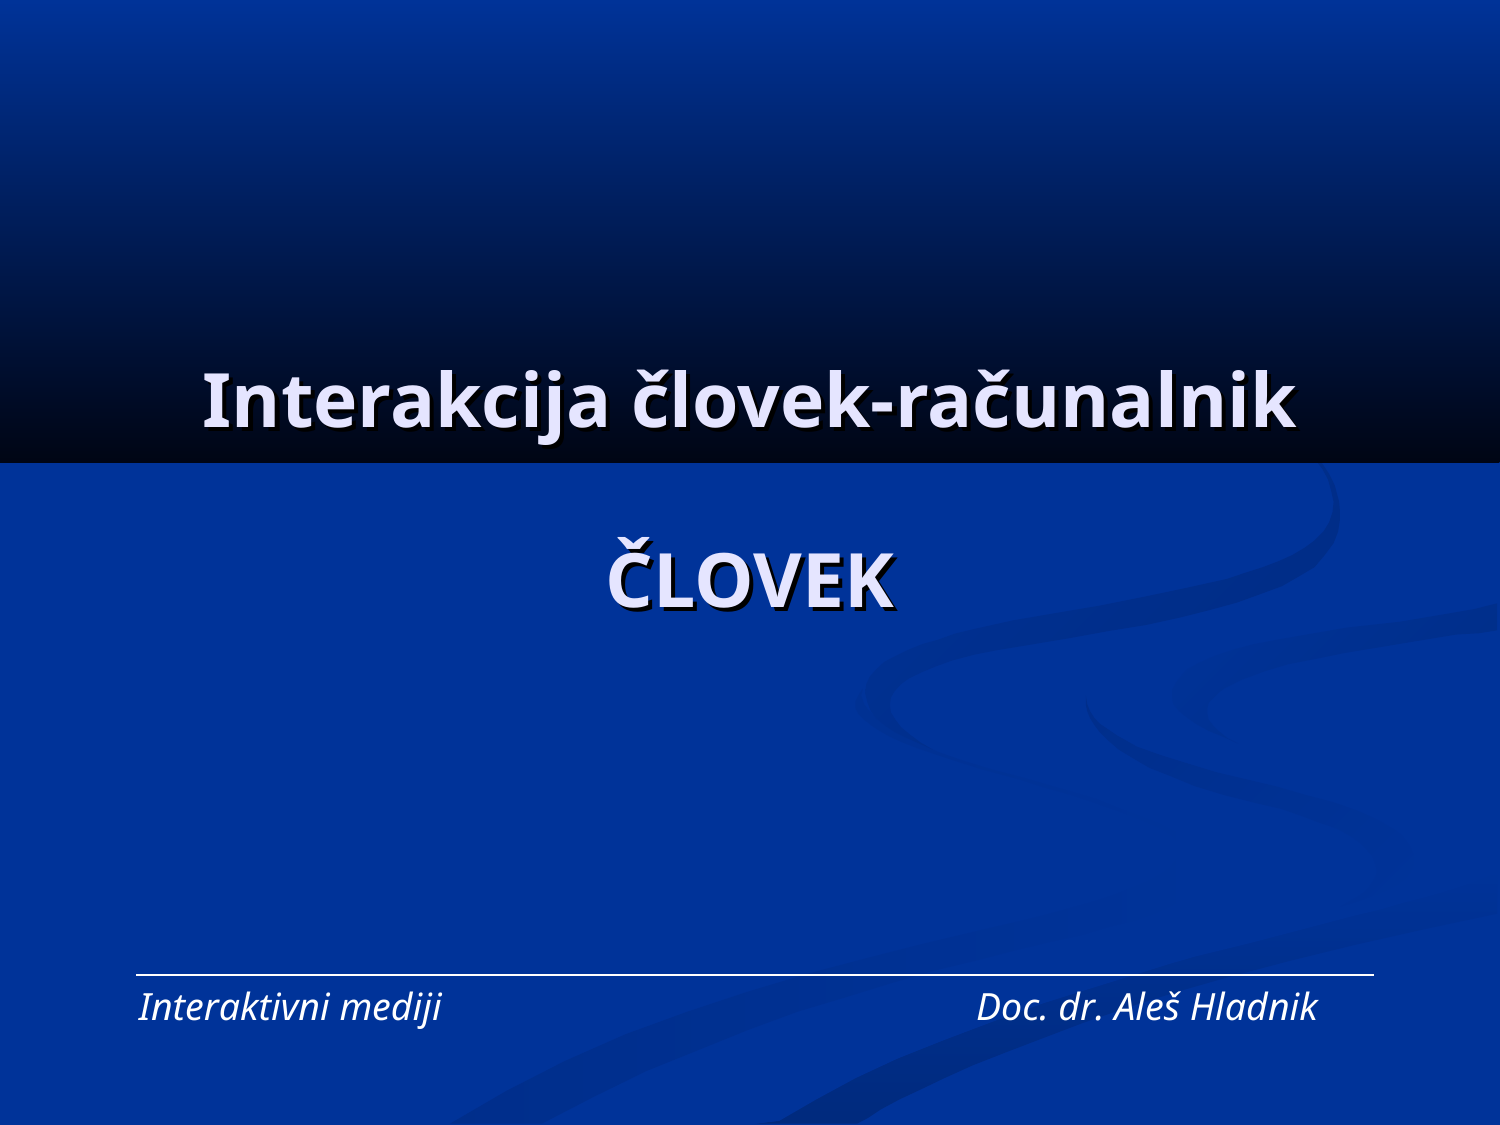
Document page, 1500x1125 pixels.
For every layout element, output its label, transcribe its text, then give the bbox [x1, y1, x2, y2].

text_box Interaktivni mediji Doc. dr. Aleš Hladnik [123, 974, 1374, 1075]
title Interakcija človek-računalnik ČLOVEK [183, 227, 1317, 658]
